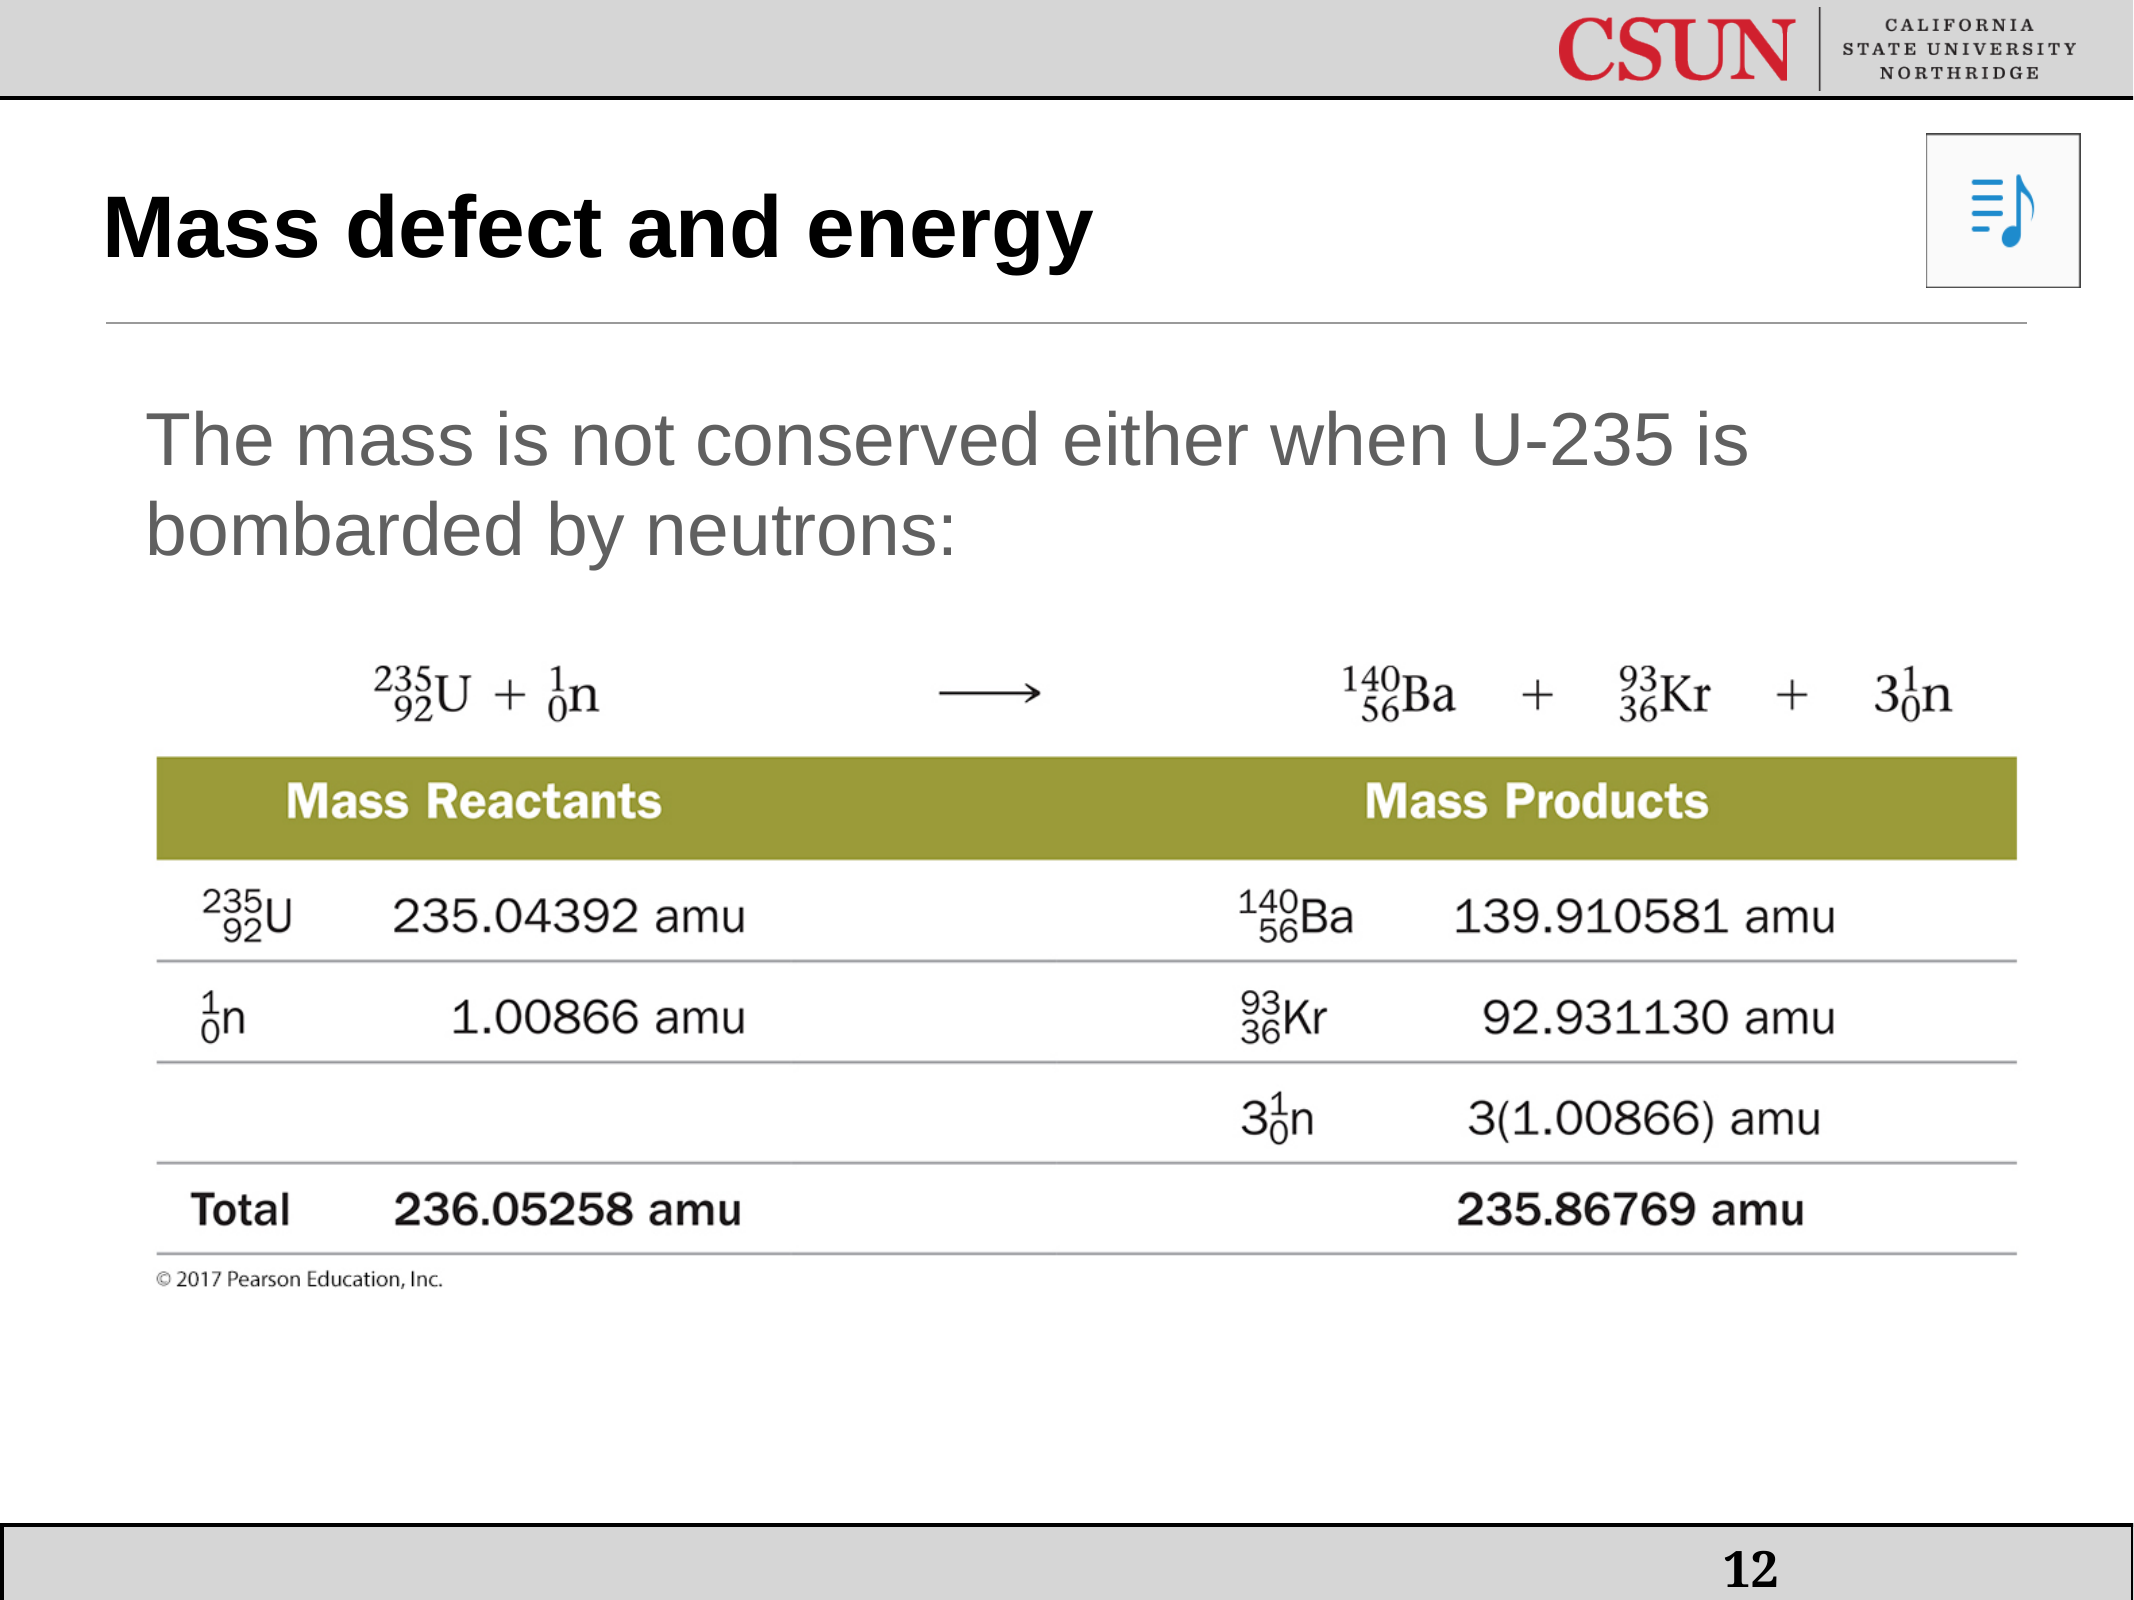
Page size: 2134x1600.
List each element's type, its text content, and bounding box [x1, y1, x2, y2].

title Mass defect and energy [93, 104, 2040, 284]
picture [1559, 7, 2076, 91]
list The mass is not conserved either when U-235 is bombarded by neutrons: [93, 382, 2040, 1460]
picture [142, 651, 2032, 1300]
text_box [1924, 132, 2082, 290]
